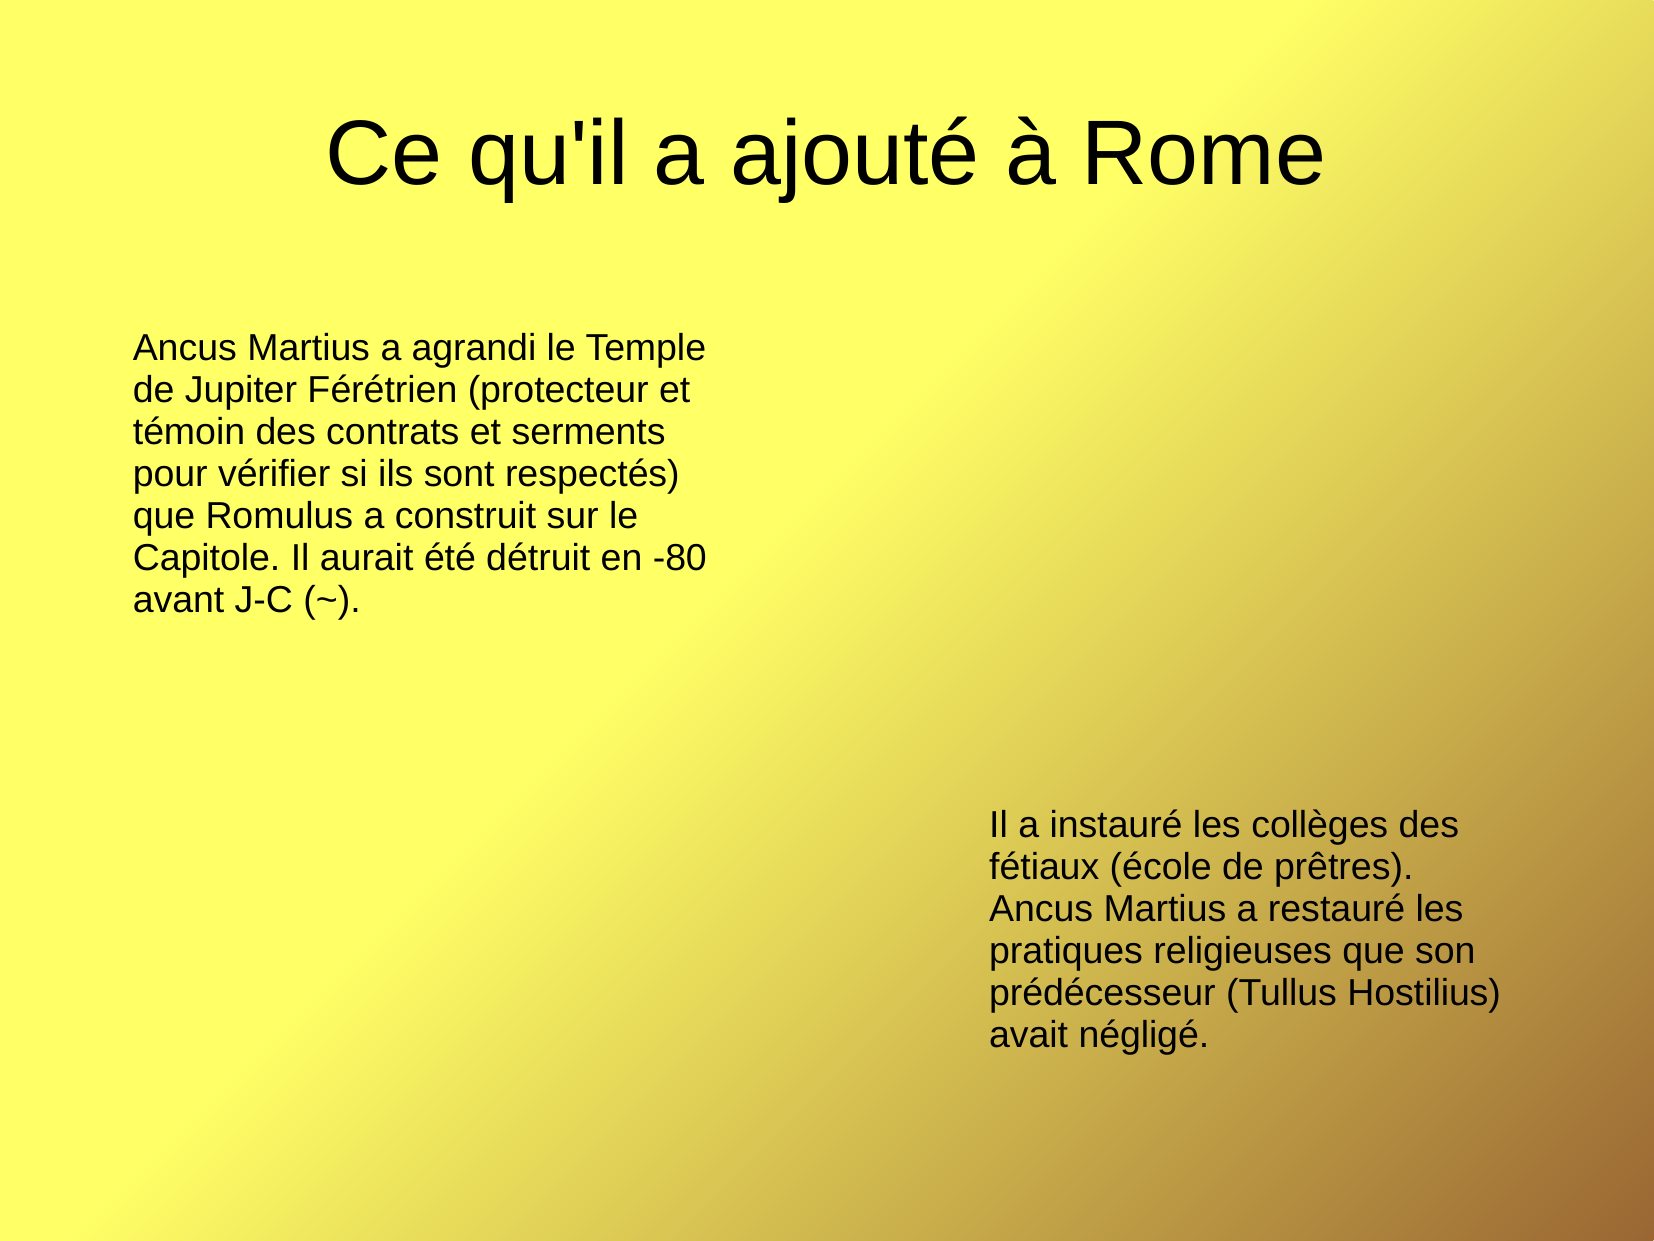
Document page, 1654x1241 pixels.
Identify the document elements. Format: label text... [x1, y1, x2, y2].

text_box Il a instauré les collèges des fétiaux (école de prêtres). Ancus Martius a restauré les pratiques religieuses que son prédécesseur (Tullus Hostilius) avait négligé. [974, 795, 1565, 1063]
title Ce qu'il a ajouté à Rome [82, 49, 1571, 257]
text_box Ancus Martius a agrandi le Temple de Jupiter Férétrien (protecteur et témoin des contrats et serments pour vérifier si ils sont respectés) que Romulus a construit sur le Capitole. Il aurait été détruit en -80 avant J-C (~). [118, 318, 739, 629]
